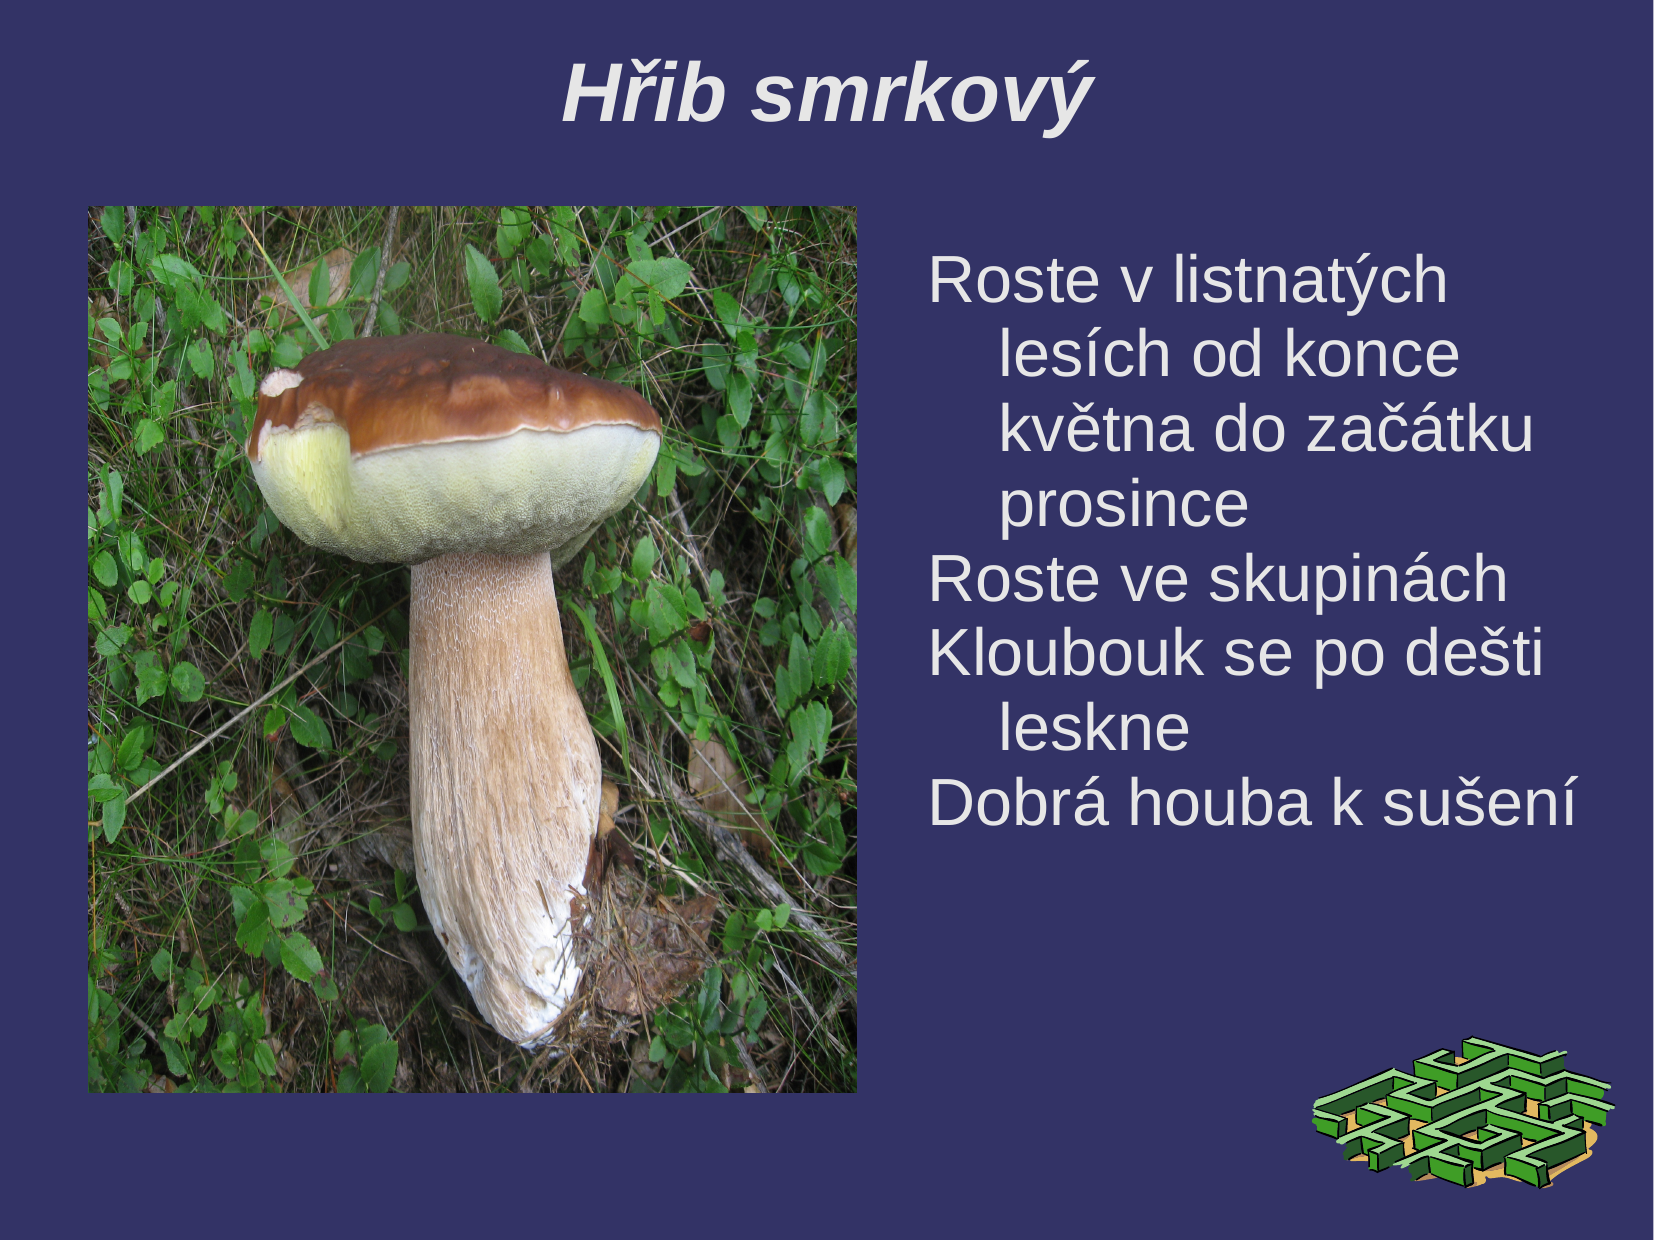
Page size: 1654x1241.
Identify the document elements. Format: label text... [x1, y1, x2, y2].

picture [88, 206, 857, 1093]
list Roste v listnatých lesích od konce května do začátku prosince Roste ve skupinách Kloubouk se po dešti leskne Dobrá houba k sušení [915, 241, 1595, 1182]
title Hřib smrkový [121, 0, 1534, 187]
